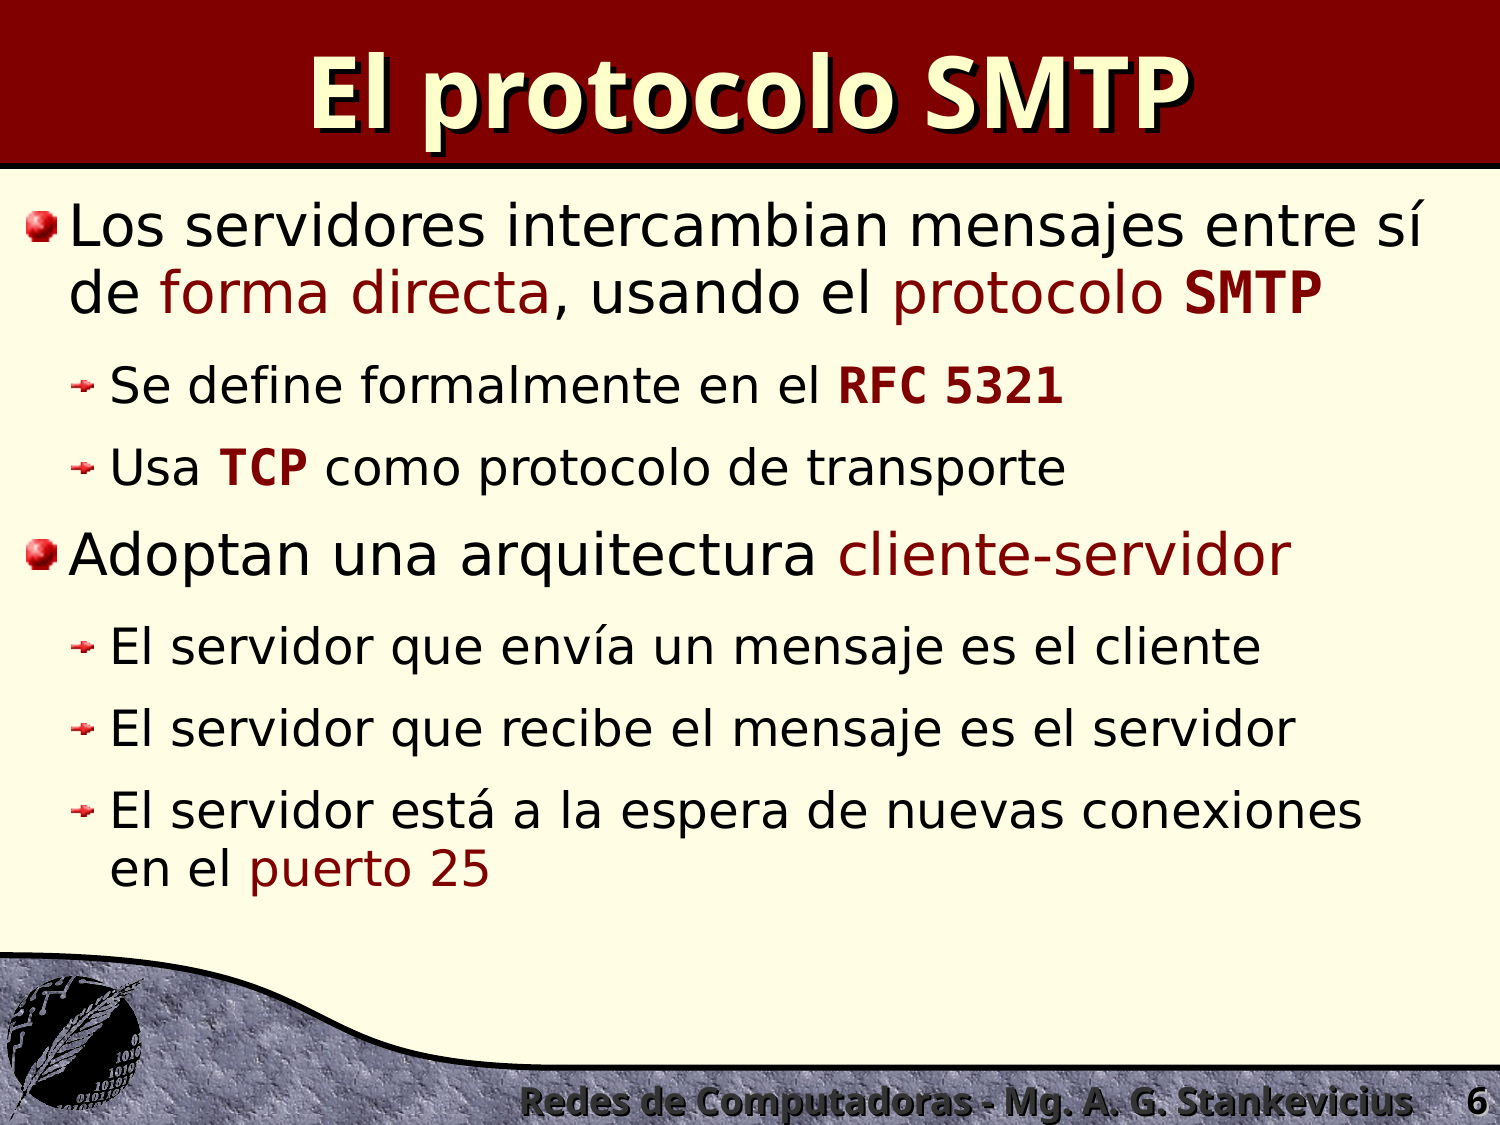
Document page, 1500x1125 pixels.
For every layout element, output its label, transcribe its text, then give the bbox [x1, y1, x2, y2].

picture [790, 1100, 795, 1110]
list Los servidores intercambian mensajes entre sí de forma directa, usando el protocolo SMTP Se define formalmente en el RFC 5321 Usa TCP como protocolo de transporte Adoptan una arquitectura cliente-servidor El servidor que envía un mensaje es el cliente El servidor que recibe el mensaje es el servidor El servidor está a la espera de nuevas conexiones en el puerto 25 [11, 192, 1486, 921]
picture [0, 959, 1500, 1125]
picture [1047, 1100, 1054, 1110]
title El protocolo SMTP [15, 5, 1485, 160]
